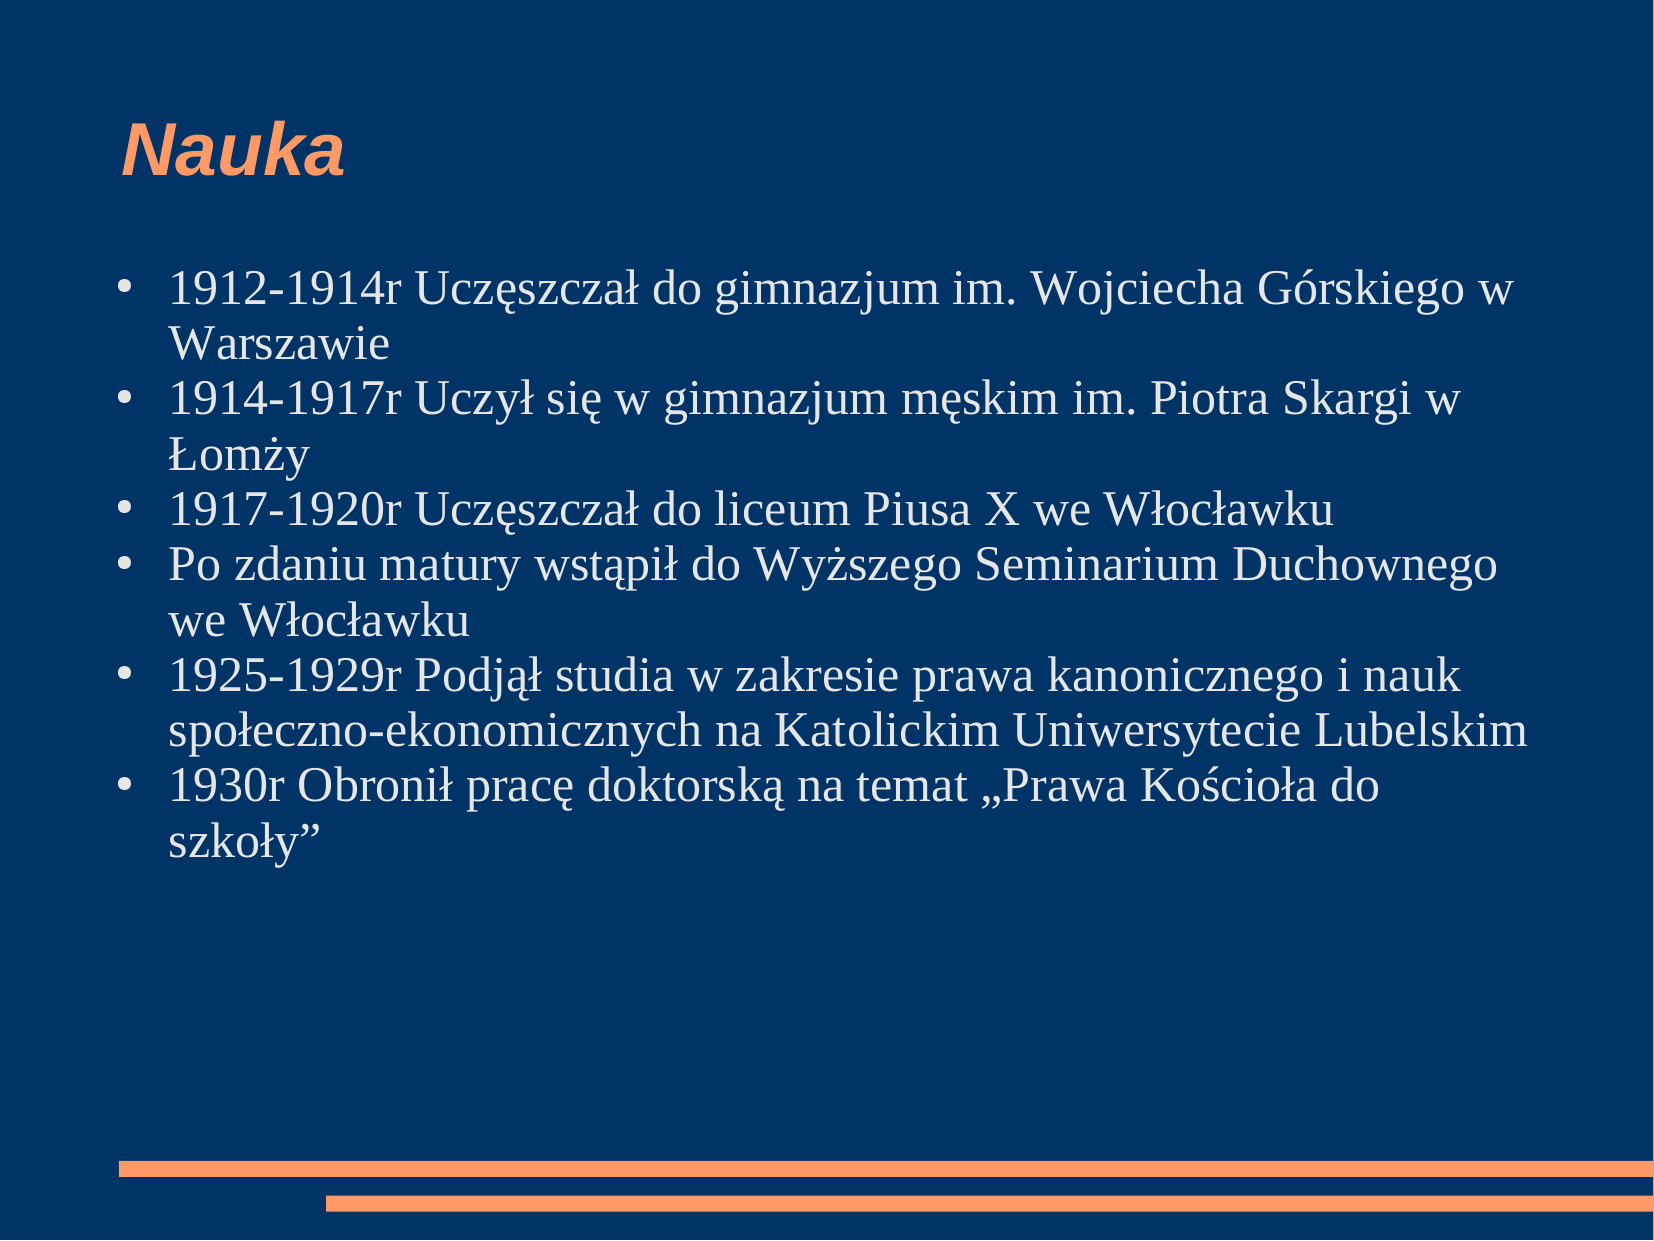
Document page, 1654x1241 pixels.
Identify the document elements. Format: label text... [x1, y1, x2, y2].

list 1912-1914r Uczęszczał do gimnazjum im. Wojciecha Górskiego w Warszawie 1914-1917r Uczył się w gimnazjum męskim im. Piotra Skargi w Łomży 1917-1920r Uczęszczał do liceum Piusa X we Włocławku Po zdaniu matury wstąpił do Wyższego Seminarium Duchownego we Włocławku 1925-1929r Podjął studia w zakresie prawa kanonicznego i nauk społeczno-ekonomicznych na Katolickim Uniwersytecie Lubelskim 1930r Obronił pracę doktorską na temat „Prawa Kościoła do szkoły” [97, 259, 1536, 1139]
title Nauka [121, 46, 1534, 254]
